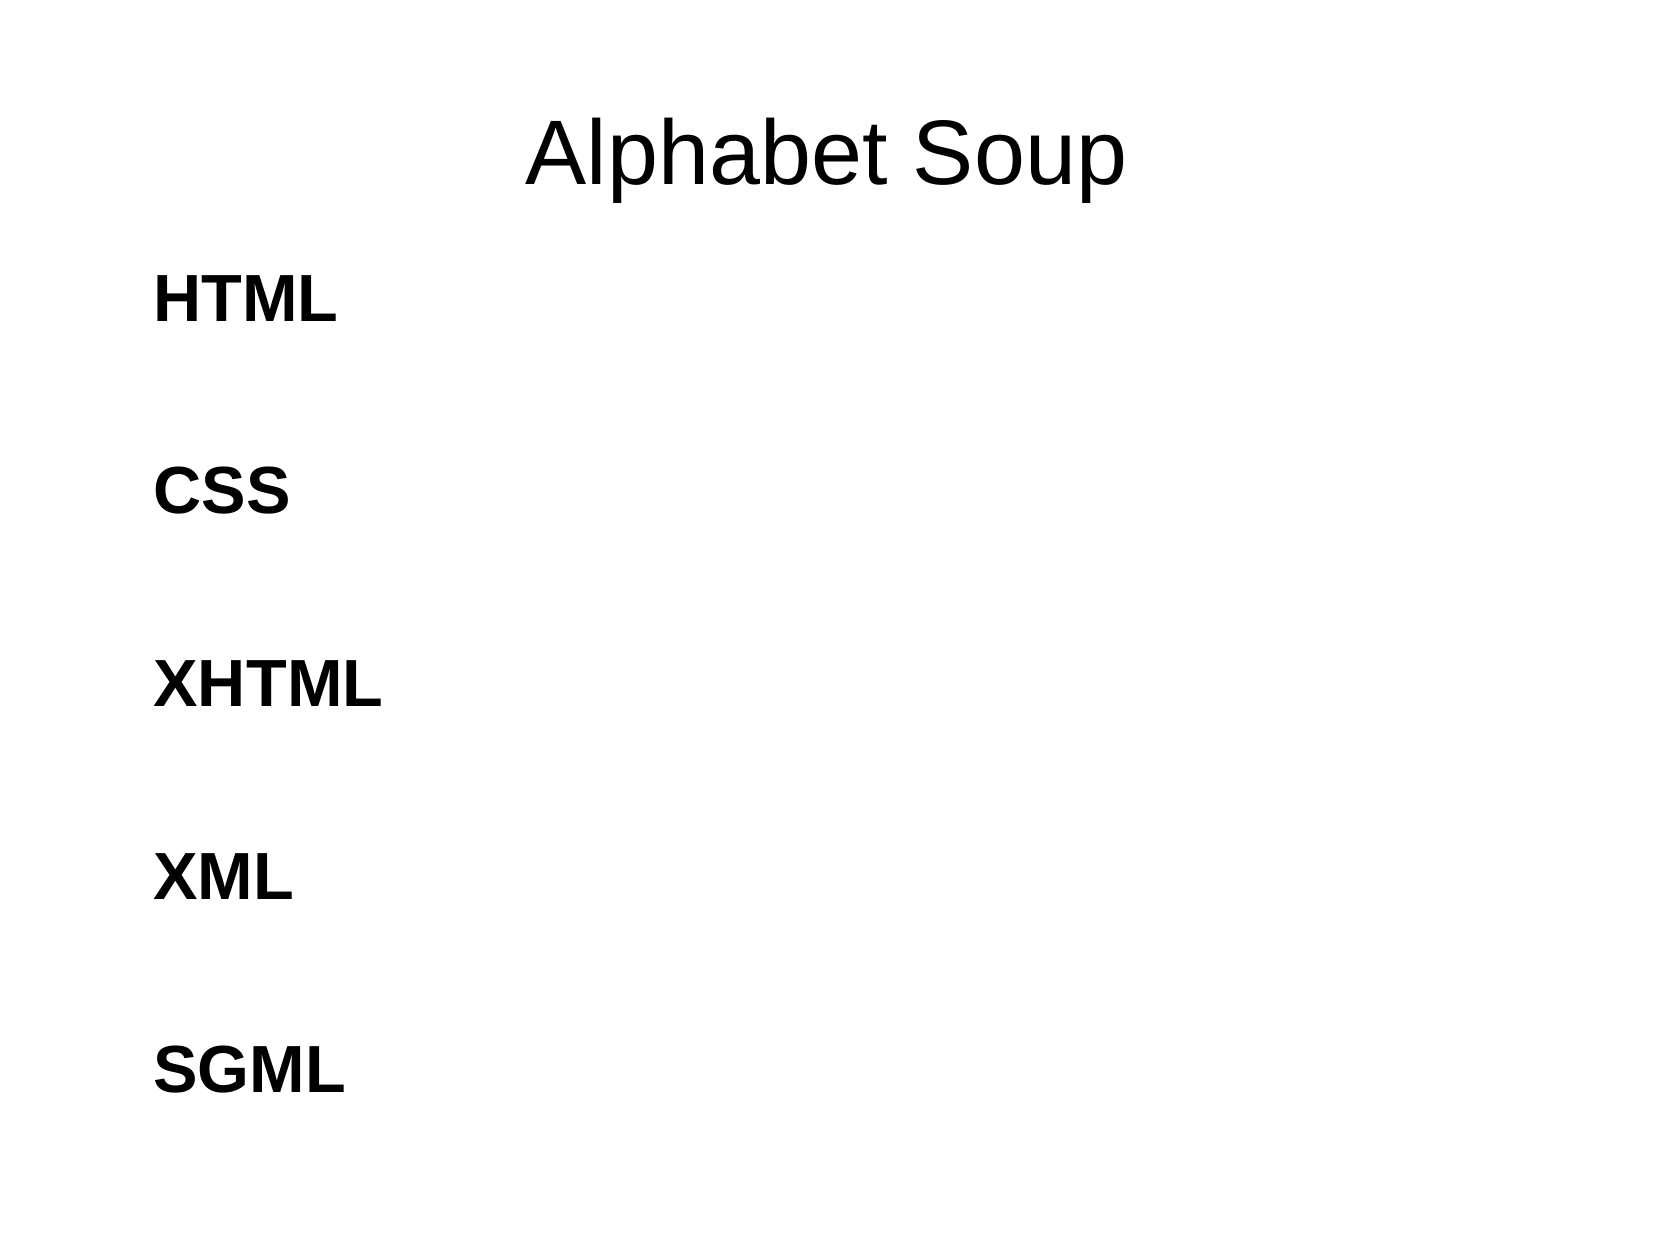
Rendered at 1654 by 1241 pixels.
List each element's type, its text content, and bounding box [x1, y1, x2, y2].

title Alphabet Soup [82, 49, 1571, 257]
list HTML CSS XHTML XML SGML [82, 260, 1571, 1201]
